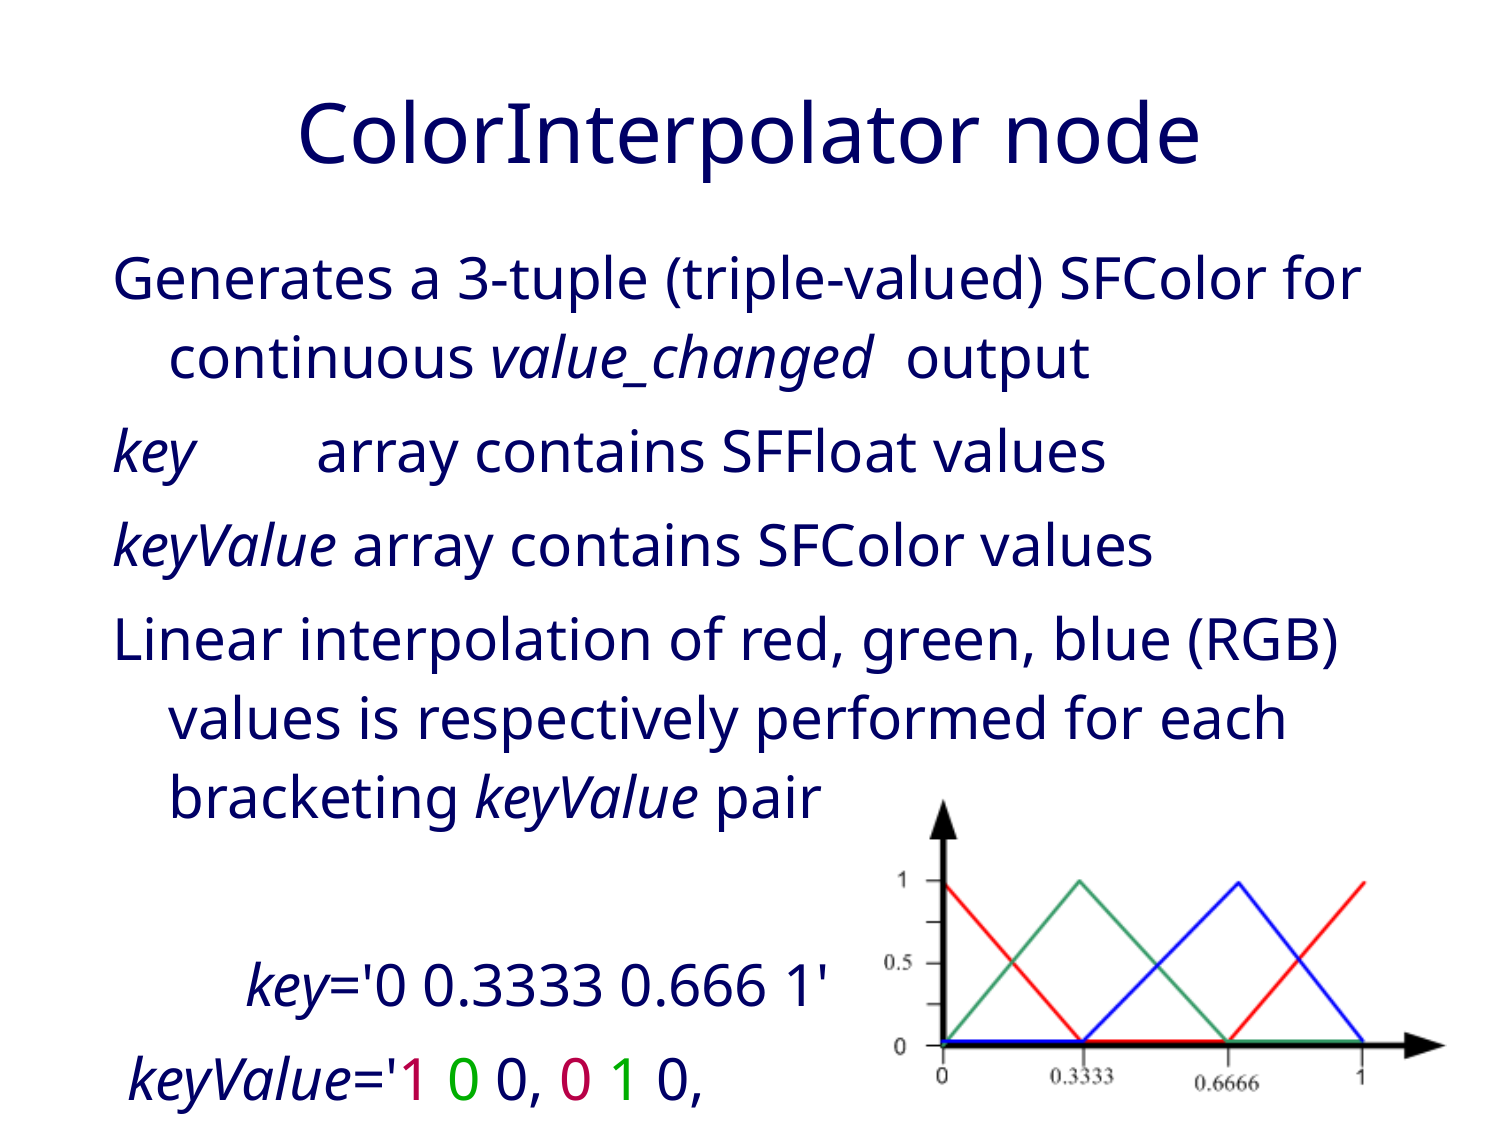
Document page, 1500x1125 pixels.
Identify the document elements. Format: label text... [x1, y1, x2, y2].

picture [884, 798, 1447, 1099]
list Generates a 3-tuple (triple-valued) SFColor for continuous value_changed output key array contains SFFloat values keyValue array contains SFColor values Linear interpolation of red, green, blue (RGB) values is respectively performed for each bracketing keyValue pair key='0 0.3333 0.666 1' keyValue='1 0 0, 0 1 0, 0 0 1, 1 0 0' [112, 237, 1388, 1113]
title ColorInterpolator node [112, 44, 1388, 218]
